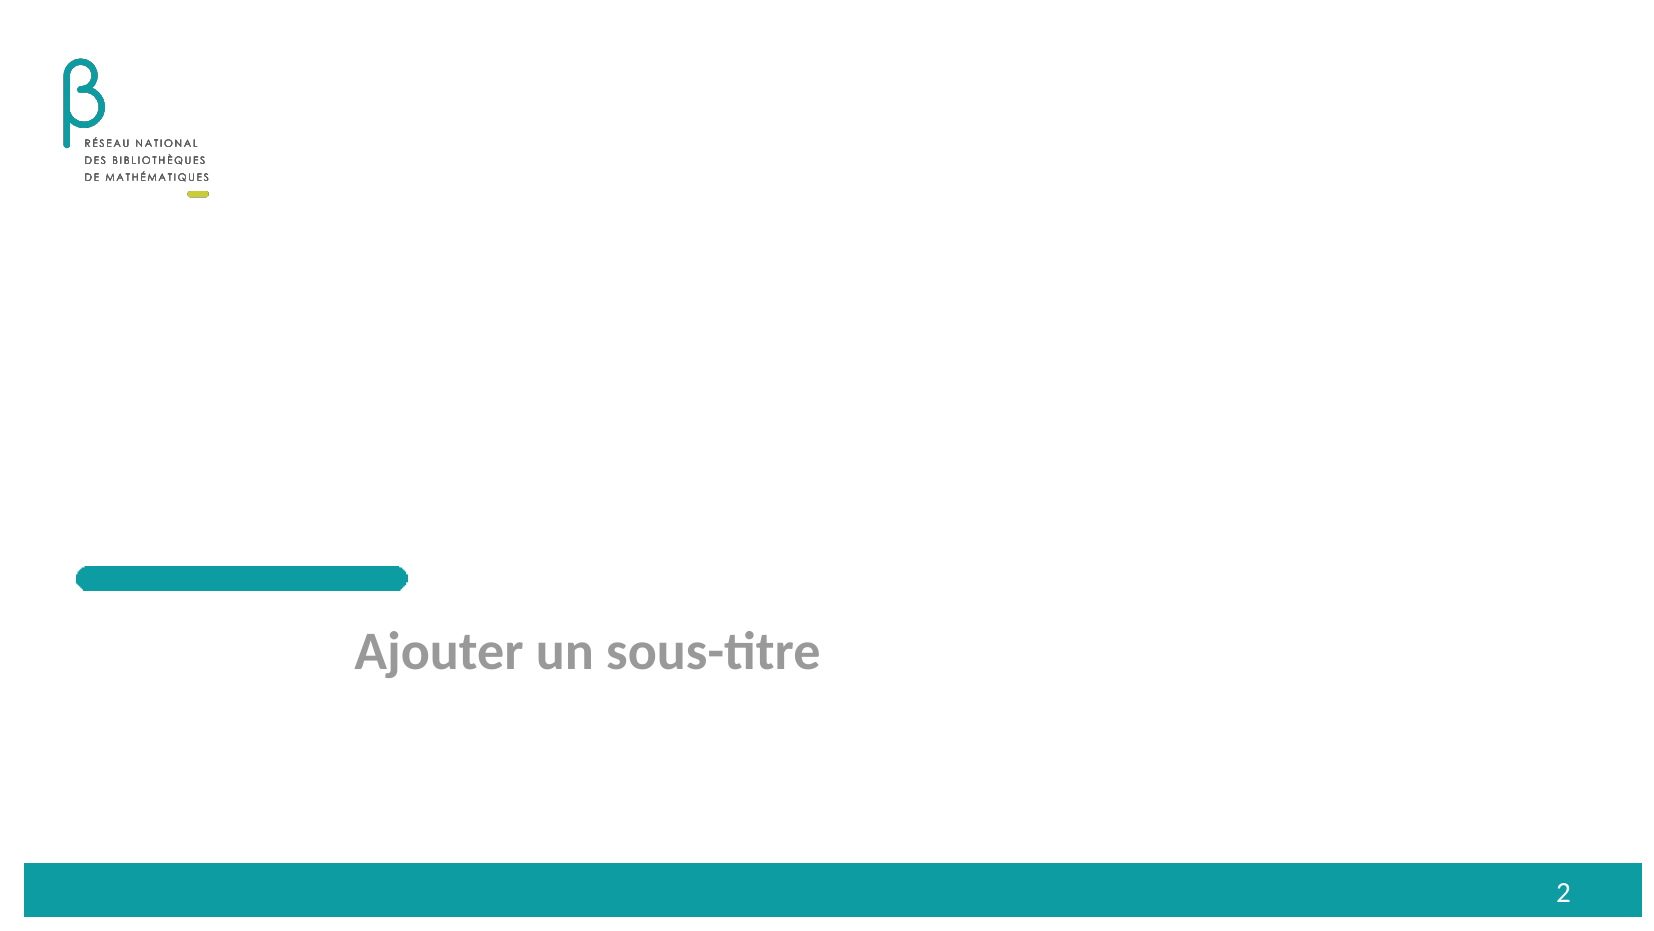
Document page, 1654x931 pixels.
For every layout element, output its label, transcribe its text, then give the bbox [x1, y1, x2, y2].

picture [35, 35, 237, 220]
title Ajouter un sous-titre [354, 602, 1075, 709]
picture [76, 566, 408, 591]
